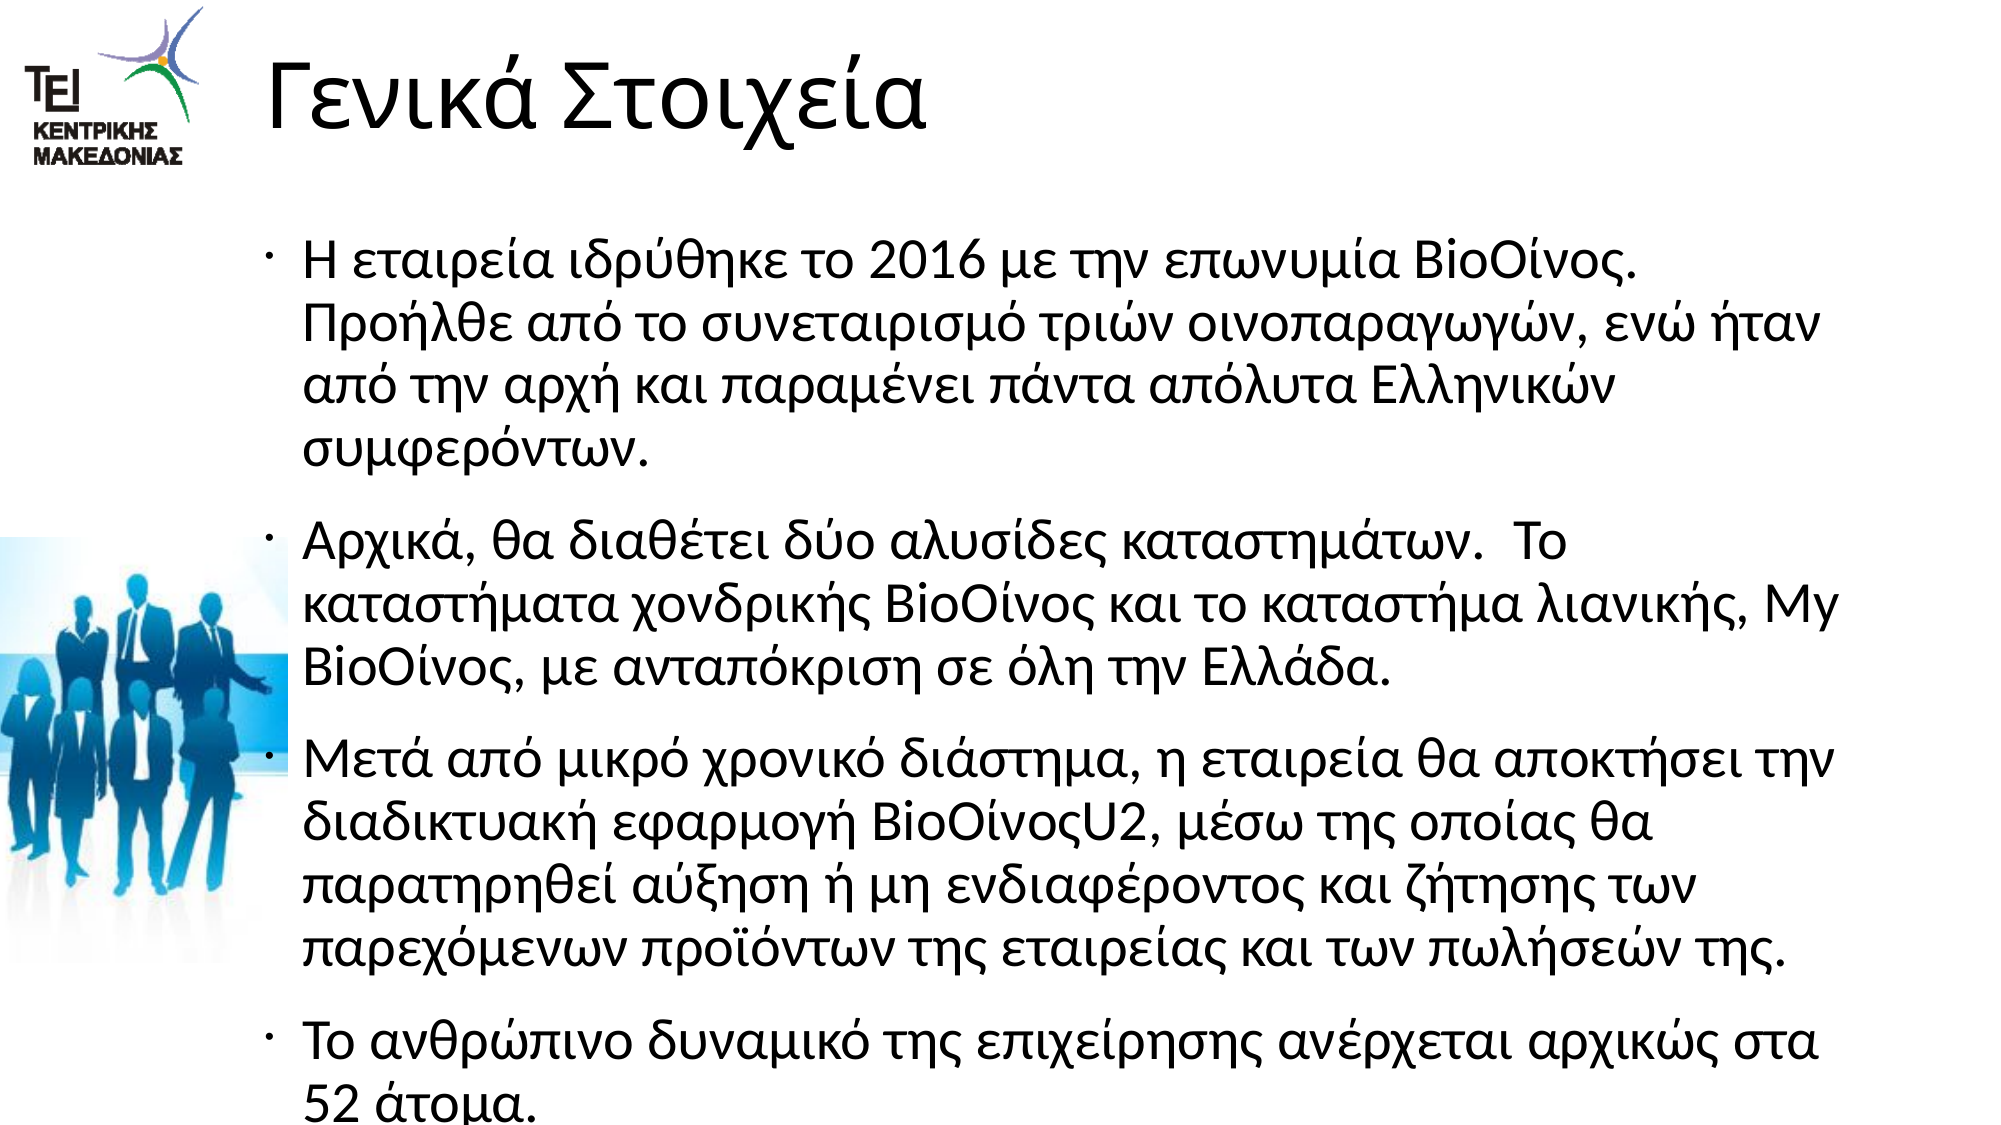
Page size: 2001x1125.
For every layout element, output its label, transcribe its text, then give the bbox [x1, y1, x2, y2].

title Γενικά Στοιχεία [249, 41, 1863, 192]
picture [0, 537, 249, 963]
list Η εταιρεία ιδρύθηκε το 2016 με την επωνυμία BioΟίνος. Προήλθε από το συνεταιρισμό τριών οινοπαραγωγών, ενώ ήταν από την αρχή και παραμένει πάντα απόλυτα Ελληνικών συμφερόντων. Αρχικά, θα διαθέτει δύο αλυσίδες καταστημάτων. Το καταστήματα χονδρικής BioΟίνος και το καταστήμα λιανικής, My BioΟίνος, με ανταπόκριση σε όλη την Ελλάδα. Μετά από μικρό χρονικό διάστημα, η εταιρεία θα αποκτήσει την διαδικτυακή εφαρμογή BioΟίνοςU2, μέσω της οποίας θα παρατηρηθεί αύξηση ή μη ενδιαφέροντος και ζήτησης των παρεχόμενων προϊόντων της εταιρείας και των πωλήσεών της. Το ανθρώπινο δυναμικό της επιχείρησης ανέρχεται αρχικώς στα 52 άτομα. [249, 220, 1863, 994]
picture [0, 0, 135, 169]
